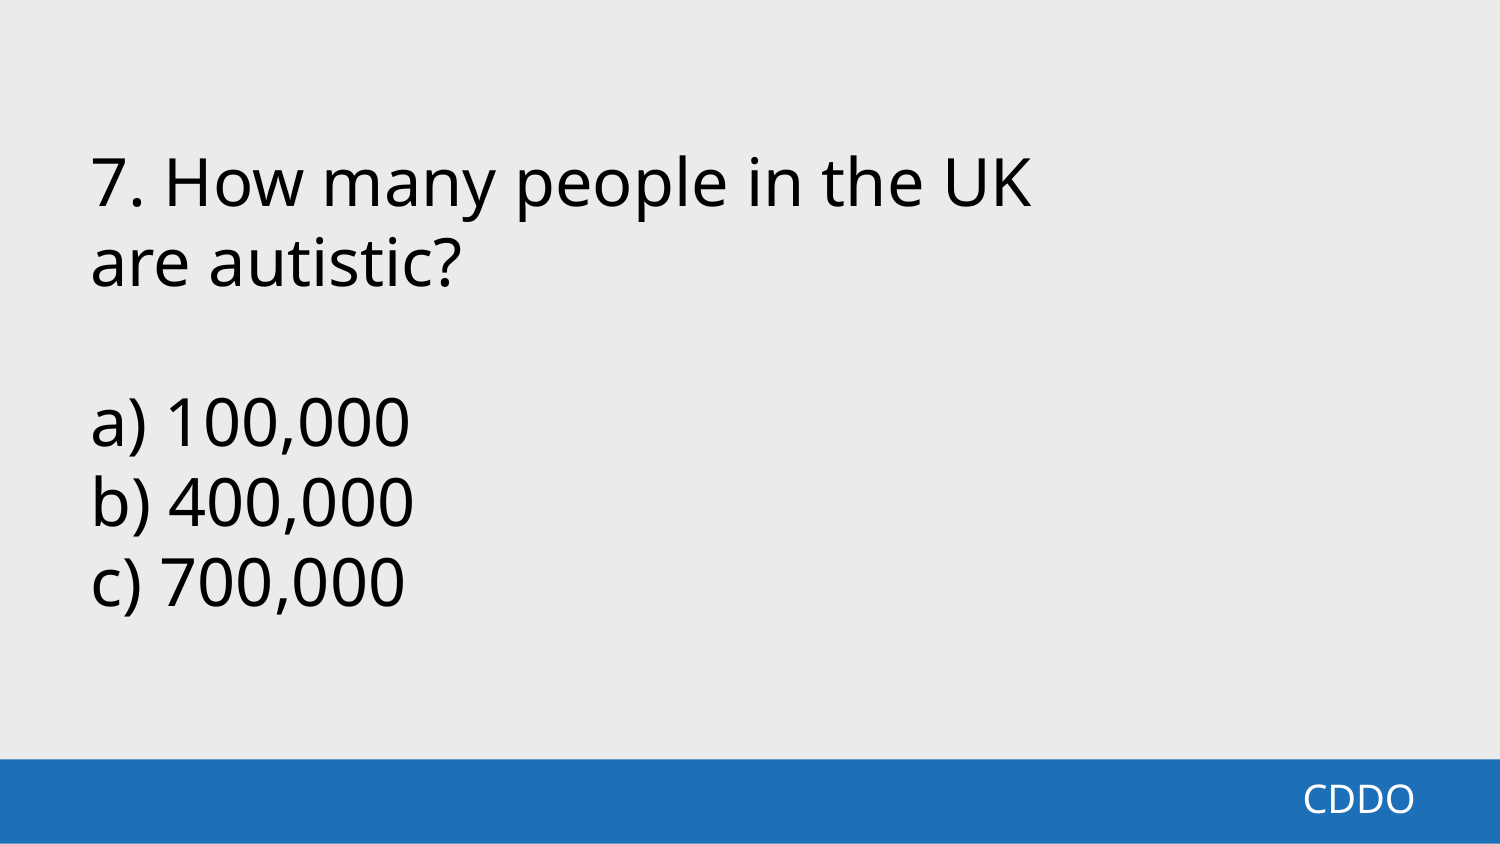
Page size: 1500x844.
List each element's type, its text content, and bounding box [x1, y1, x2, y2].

text_box 7. How many people in the UK are autistic? a) 100,000 b) 400,000 c) 700,000 [87, 0, 1416, 760]
